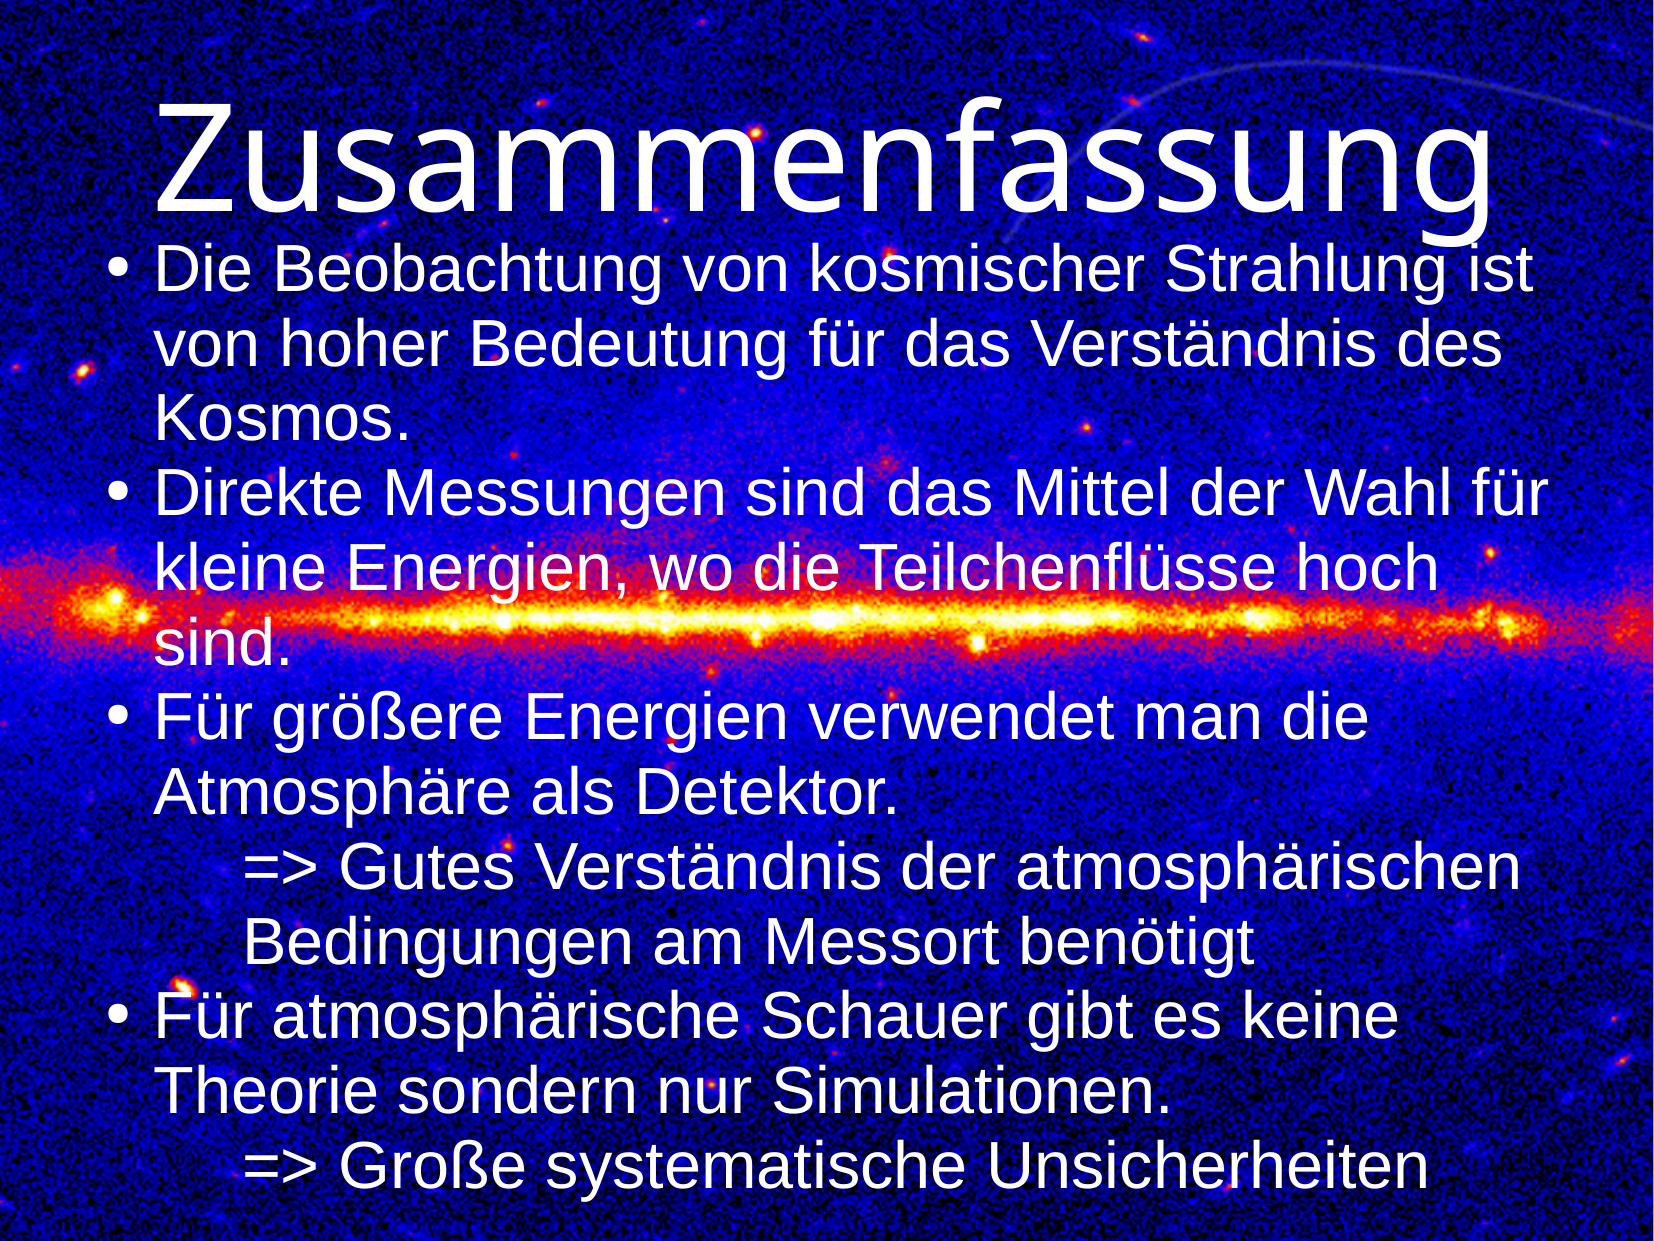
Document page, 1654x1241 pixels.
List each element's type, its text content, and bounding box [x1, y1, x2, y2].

title Zusammenfassung [82, 49, 1571, 230]
subtitle Die Beobachtung von kosmischer Strahlung ist von hoher Bedeutung für das Verständnis des Kosmos. Direkte Messungen sind das Mittel der Wahl für kleine Energien, wo die Teilchenflüsse hoch sind. Für größere Energien verwendet man die Atmosphäre als Detektor. => Gutes Verständnis der atmosphärischen Bedingungen am Messort benötigt Für atmosphärische Schauer gibt es keine Theorie sondern nur Simulationen. => Große systematische Unsicherheiten [82, 230, 1571, 1203]
picture [0, 0, 1654, 1241]
